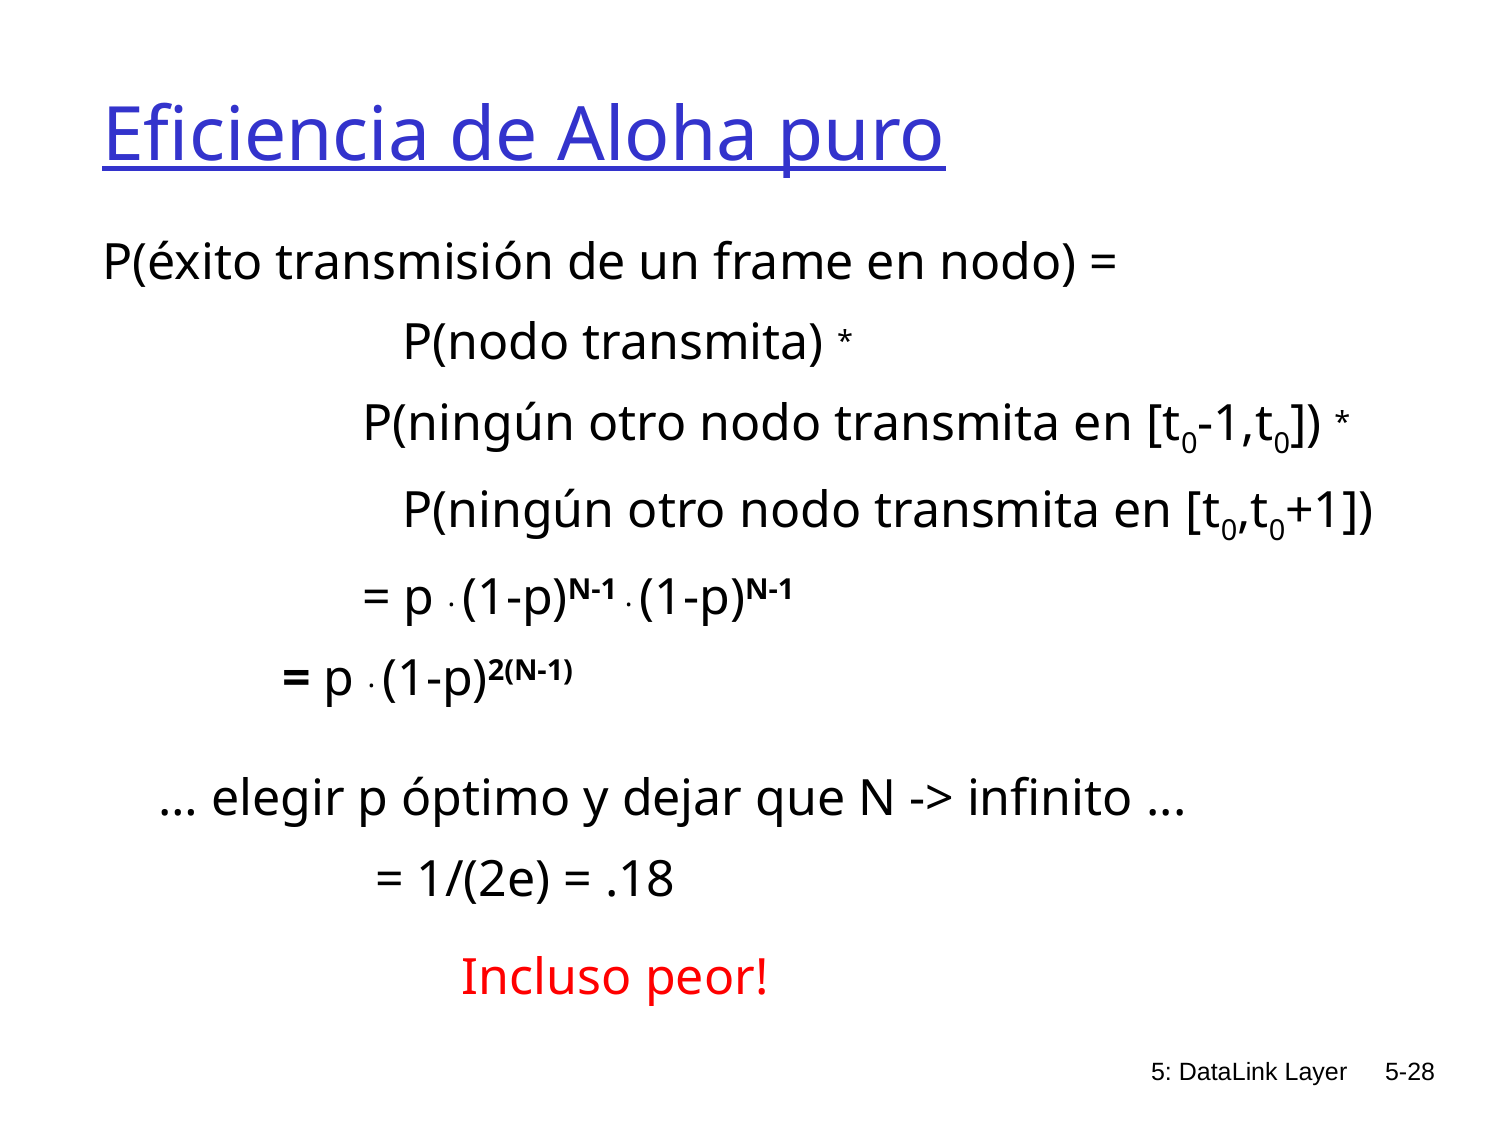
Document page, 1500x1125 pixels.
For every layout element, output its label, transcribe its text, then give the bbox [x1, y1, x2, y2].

text_box Incluso peor! [447, 937, 784, 1013]
title Eficiencia de Aloha puro [87, 37, 1363, 217]
list P(éxito transmisión de un frame en nodo) = P(nodo transmita) * P(ningún otro nodo transmita en [t0-1,t0]) * P(ningún otro nodo transmita en [t0,t0+1]) = p . (1-p)N-1 . (1-p)N-1 = p . (1-p)2(N-1) … elegir p óptimo y dejar que N -> infinito ... = 1/(2e) = .18 [87, 217, 1444, 1026]
